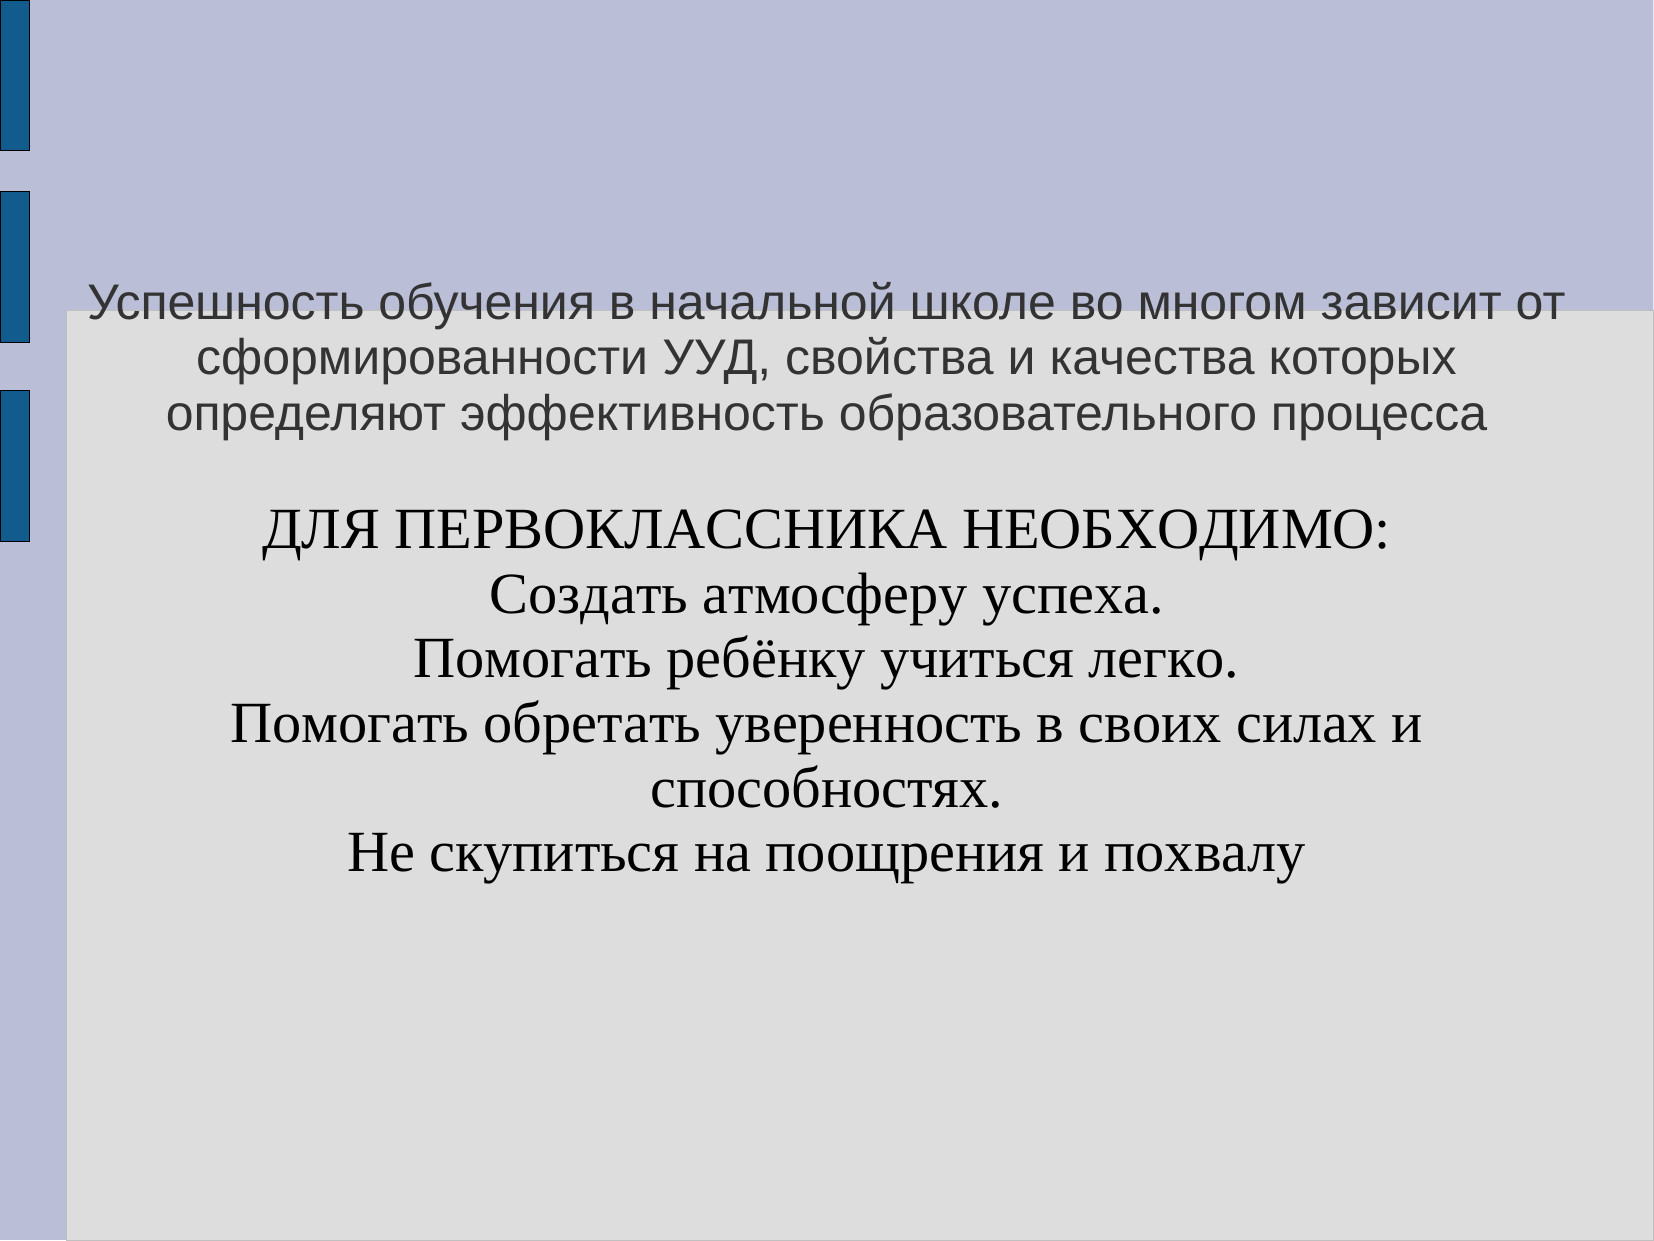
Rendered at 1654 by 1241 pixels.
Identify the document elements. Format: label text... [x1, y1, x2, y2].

subtitle Успешность обучения в начальной школе во многом зависит от сформированности УУД, свойства и качества которых определяют эффективность образовательного процесса ДЛЯ ПЕРВОКЛАССНИКА НЕОБХОДИМО: Создать атмосферу успеха. Помогать ребёнку учиться легко. Помогать обретать уверенность в своих силах и способностях. Не скупиться на поощрения и похвалу [82, 49, 1571, 1109]
